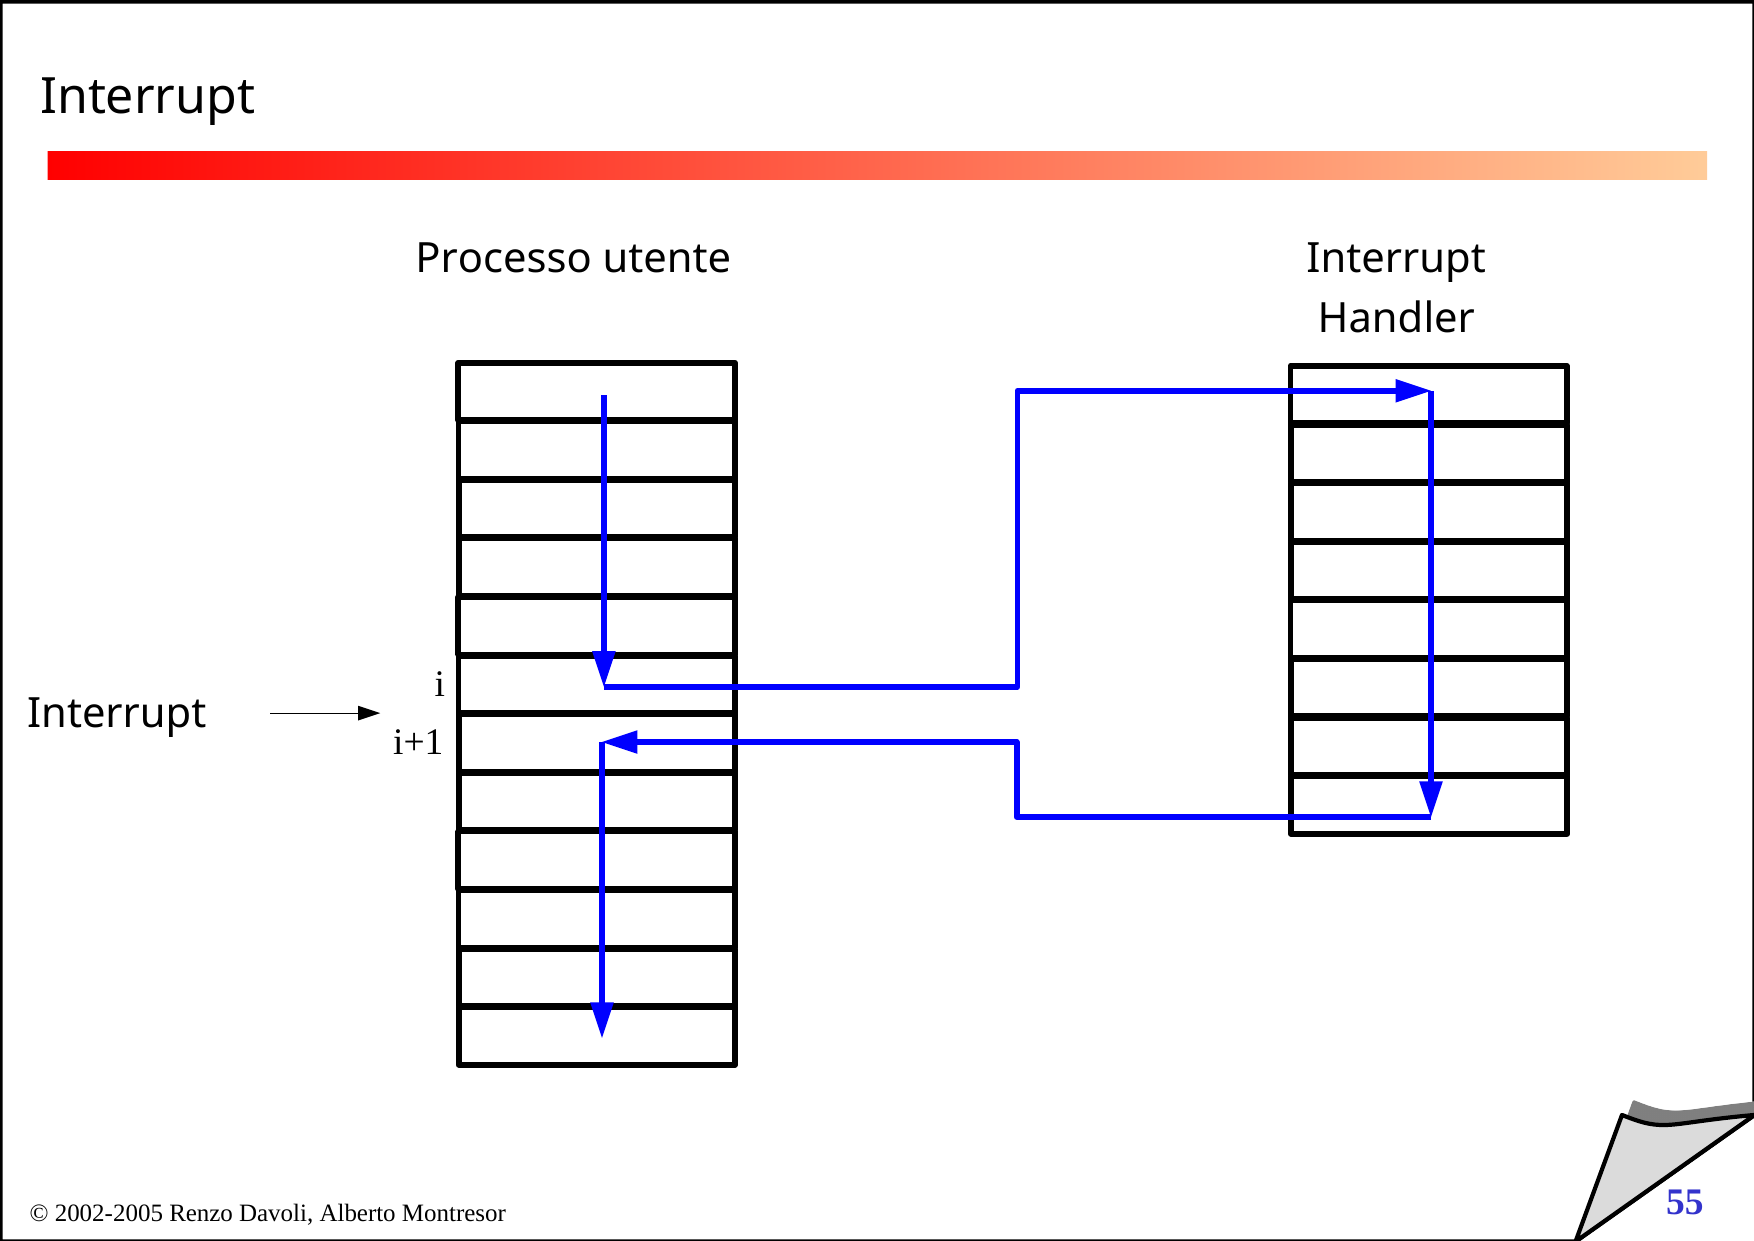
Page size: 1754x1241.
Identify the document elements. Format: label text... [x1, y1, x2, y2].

text_box i [434, 660, 447, 708]
text_box i+1 [393, 719, 453, 767]
title Interrupt [40, 49, 1714, 144]
text_box Processo utente [415, 225, 780, 290]
text_box Interrupt [27, 679, 251, 744]
text_box Interrupt Handler [1306, 225, 1530, 357]
